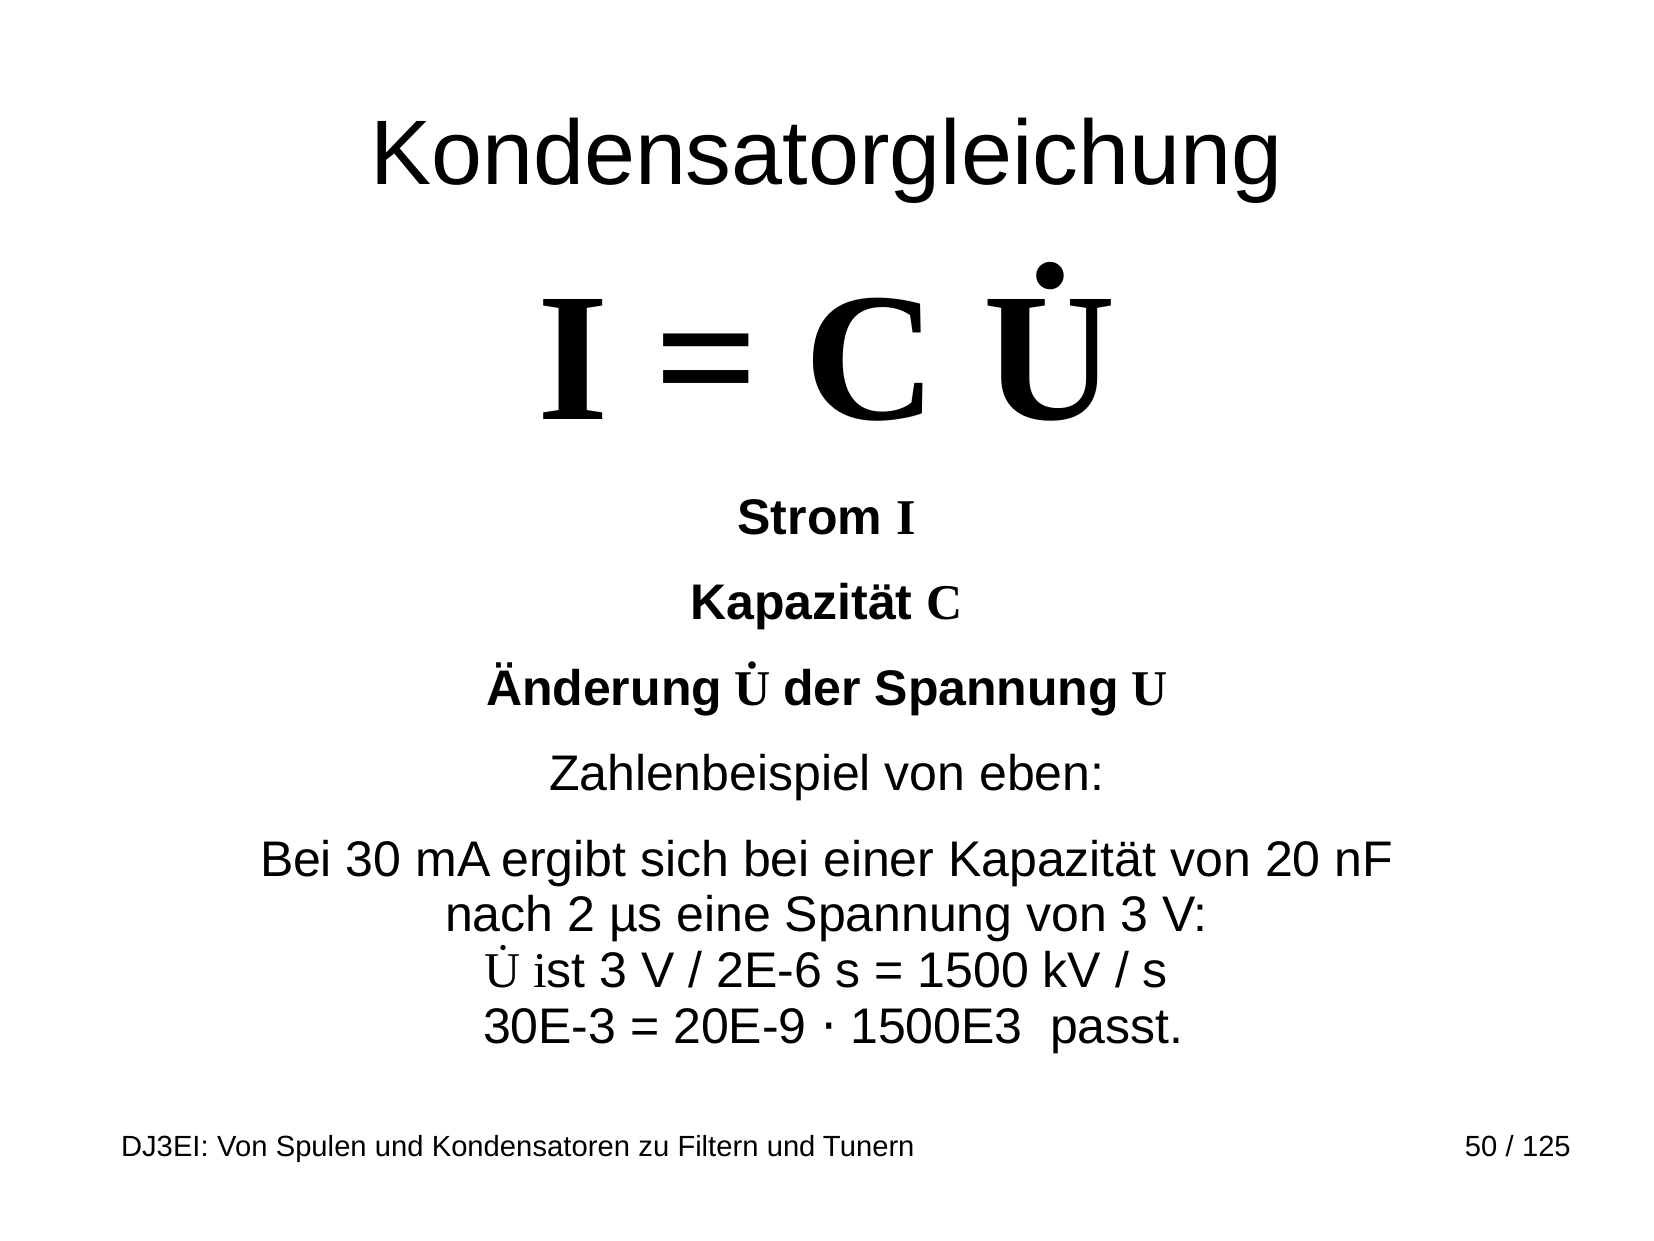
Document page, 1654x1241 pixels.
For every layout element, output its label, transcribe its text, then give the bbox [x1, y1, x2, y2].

title Kondensatorgleichung [82, 49, 1571, 256]
list I = C U̇ Strom I Kapazität C Änderung U̇ der Spannung U Zahlenbeispiel von eben: Bei 30 mA ergibt sich bei einer Kapazität von 20 nF nach 2 µs eine Spannung von 3 V: U̇ ist 3 V / 2E-6 s = 1500 kV / s 30E-3 = 20E-9 ⋅ 1500E3 passt. [82, 256, 1571, 1099]
